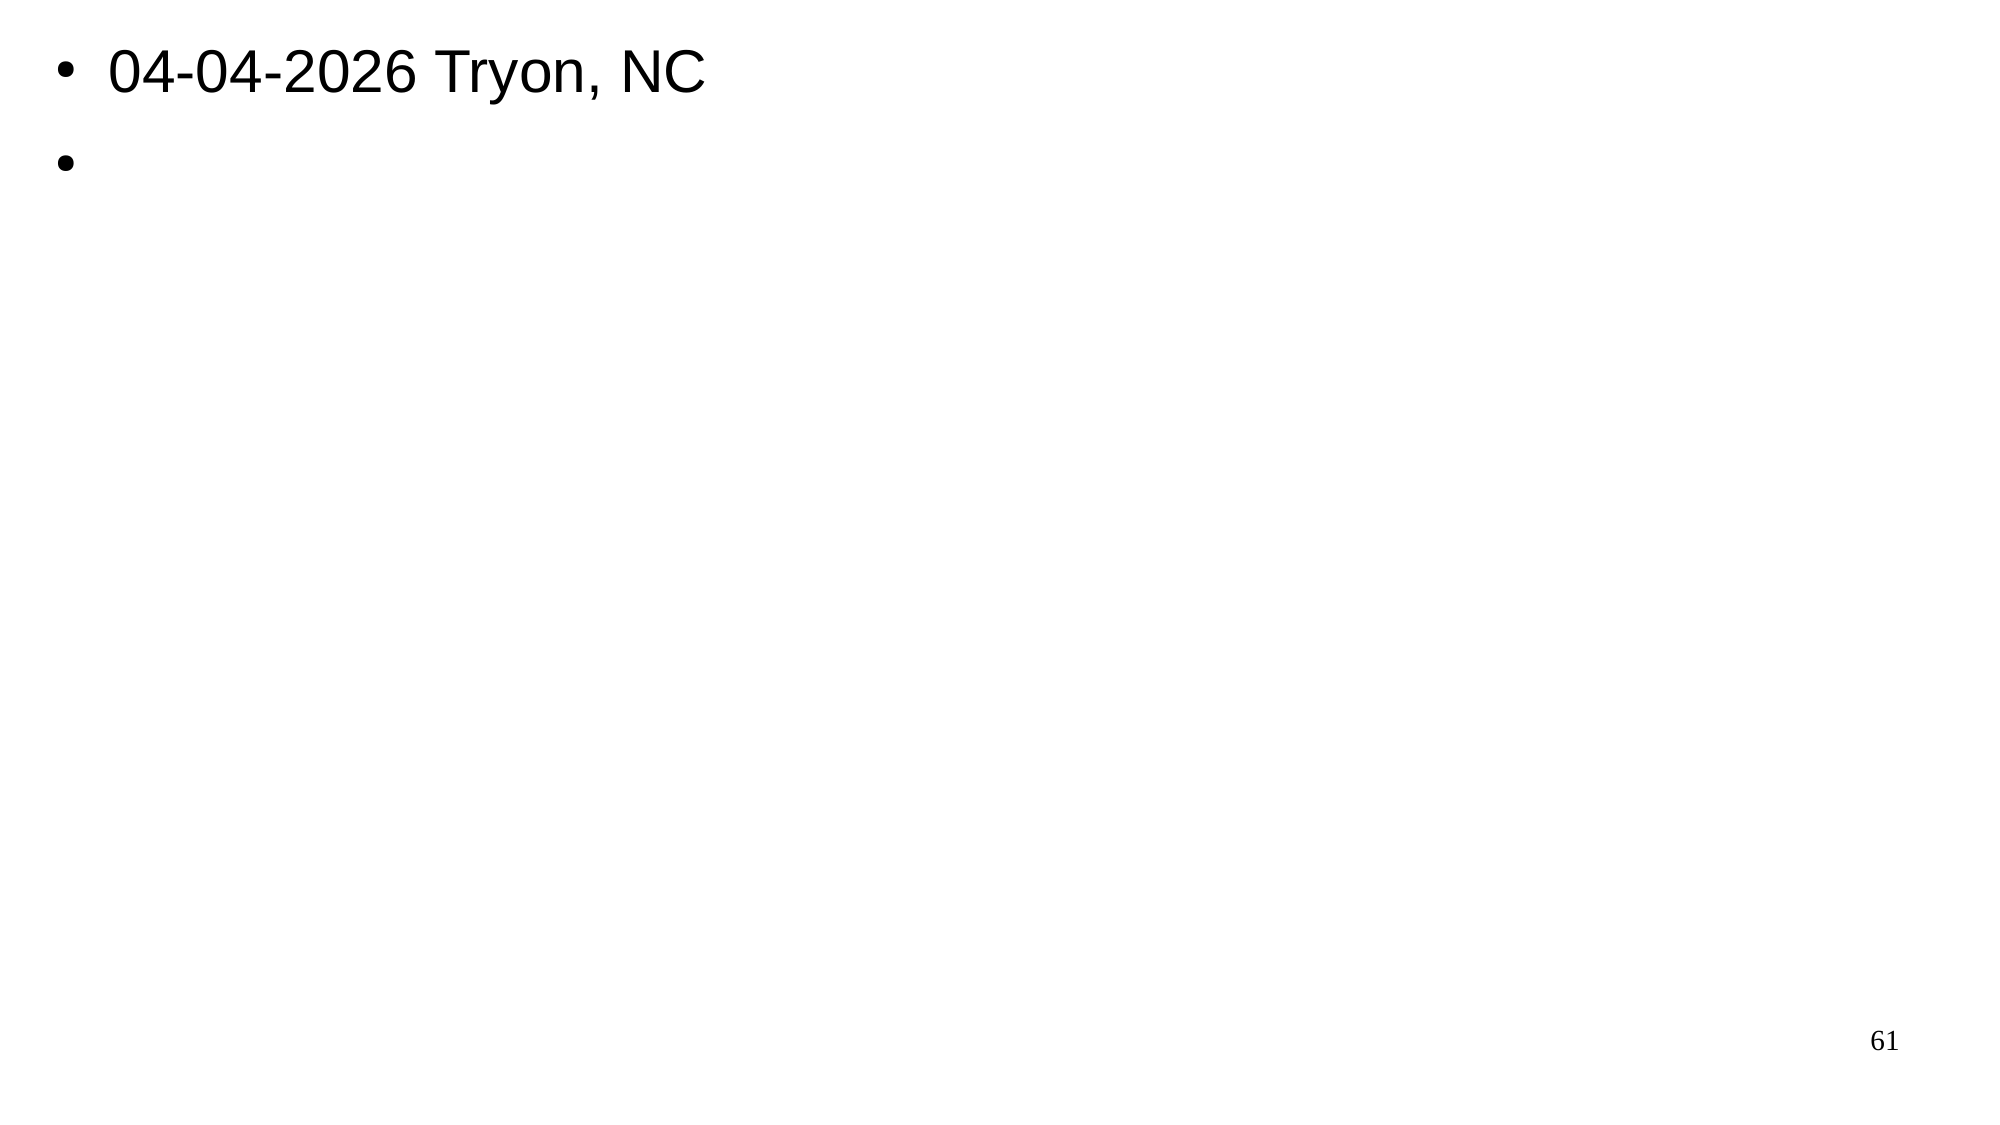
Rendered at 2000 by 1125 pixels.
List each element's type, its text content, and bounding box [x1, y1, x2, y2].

list 04-04-2026 Tryon, NC [37, 37, 1951, 1088]
